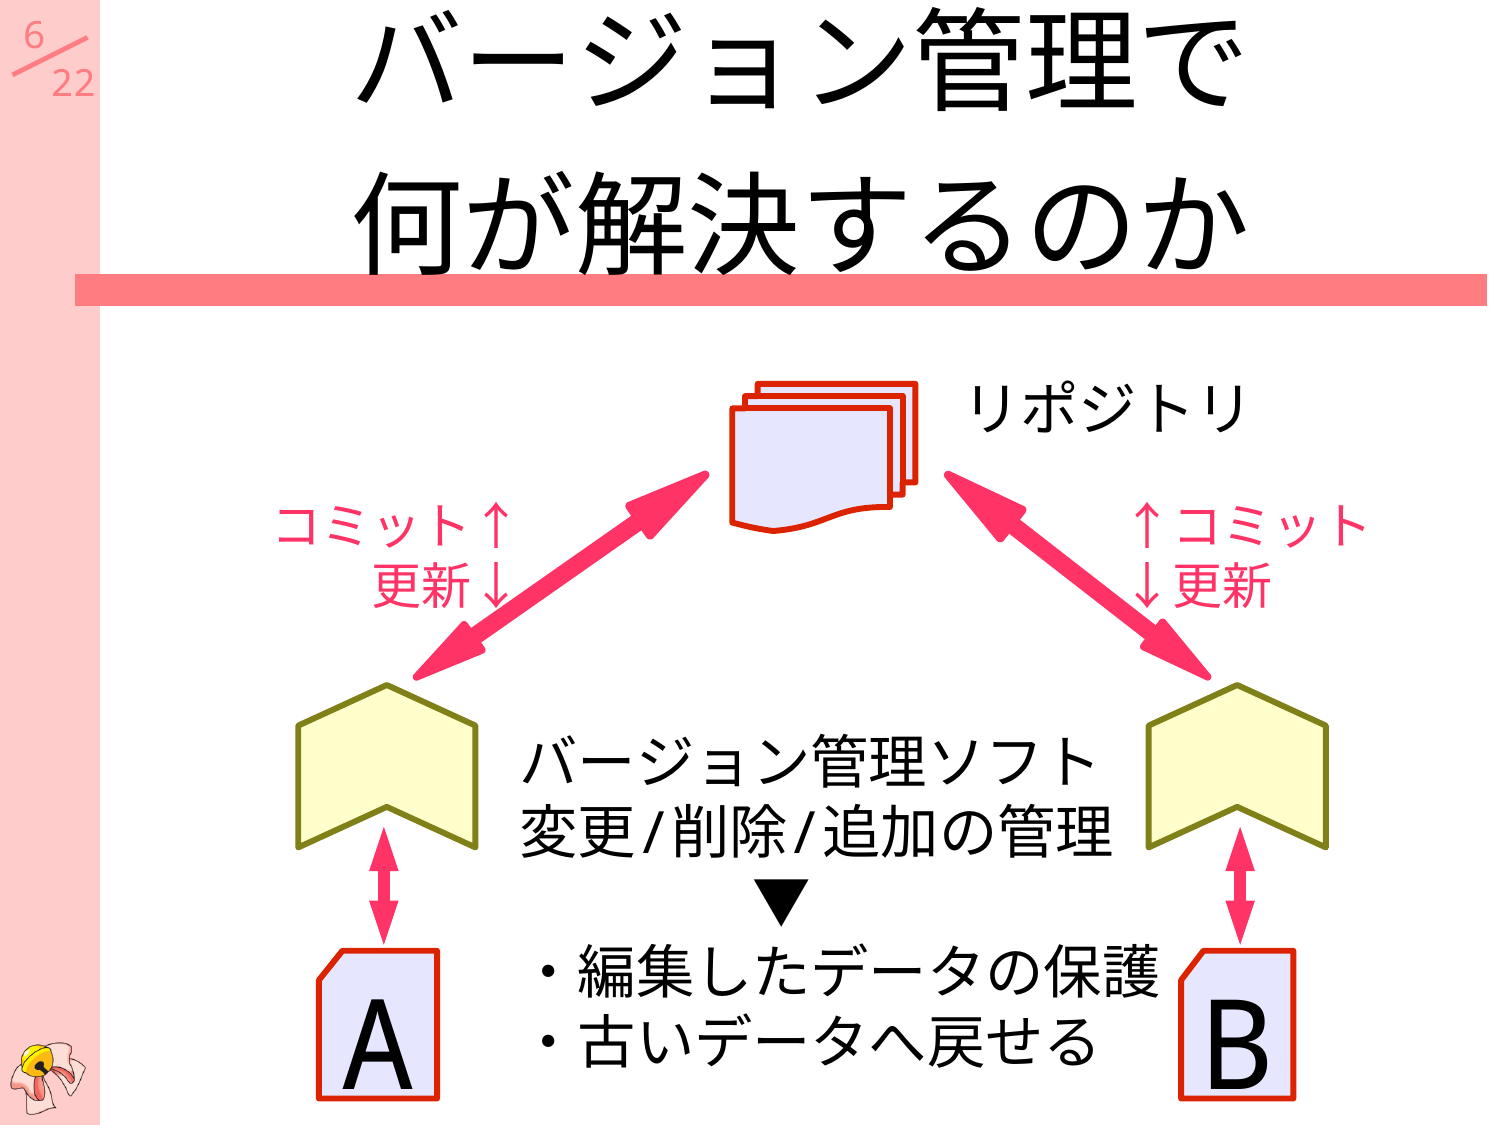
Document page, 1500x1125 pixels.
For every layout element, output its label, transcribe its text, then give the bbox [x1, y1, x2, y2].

text_box [298, 684, 476, 848]
text_box バージョン管理ソフト 変更/削除/追加の管理 ▼ ・編集したデータの保護 ・古いデータへ戻せる [501, 707, 1119, 1093]
text_box [1148, 684, 1326, 848]
text_box B [1181, 950, 1294, 1099]
text_box [732, 383, 916, 532]
text_box ↑コミット ↓更新 [1104, 476, 1500, 632]
text_box コミット↑ 更新↓ [253, 476, 609, 632]
text_box A [318, 950, 438, 1099]
picture [10, 1042, 86, 1115]
title バージョン管理で 何が解決するのか [125, 14, 1476, 257]
text_box リポジトリ [944, 354, 1359, 460]
